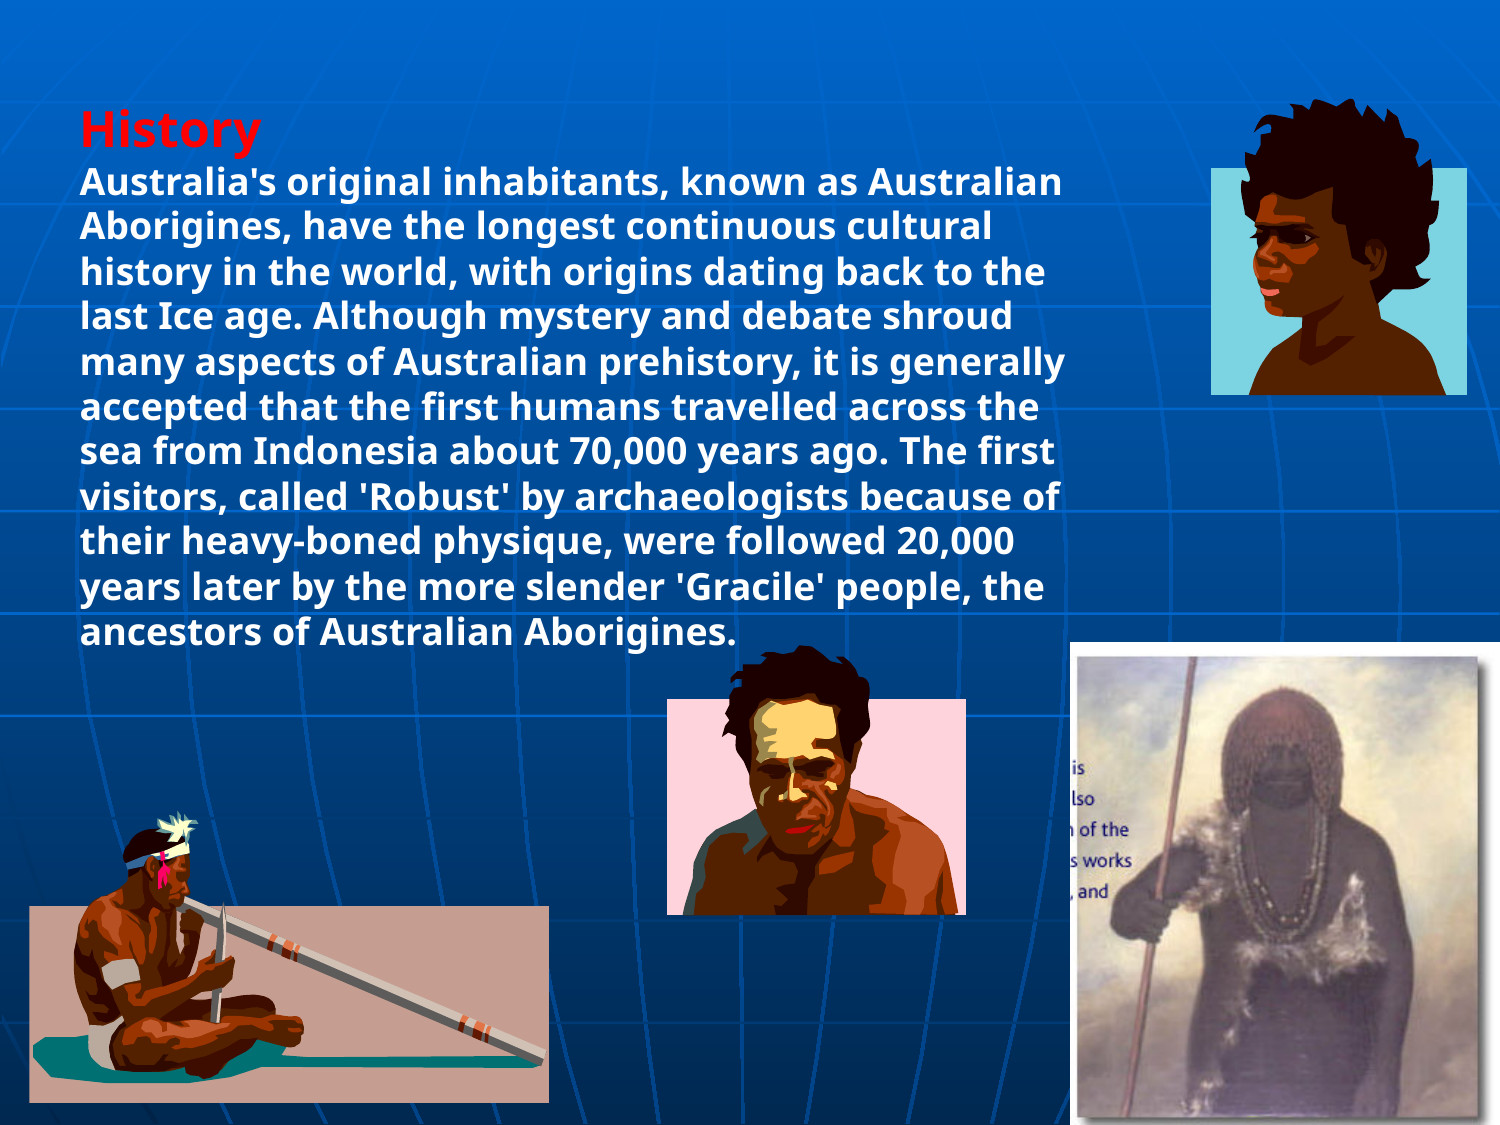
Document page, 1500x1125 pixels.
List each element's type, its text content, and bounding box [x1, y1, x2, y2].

picture [1210, 90, 1467, 396]
picture [667, 645, 967, 916]
text_box History Australia's original inhabitants, known as Australian Aborigines, have the longest continuous cultural history in the world, with origins dating back to the last Ice age. Although mystery and debate shroud many aspects of Australian prehistory, it is generally accepted that the first humans travelled across the sea from Indonesia about 70,000 years ago. The first visitors, called 'Robust' by archaeologists because of their heavy-boned physique, were followed 20,000 years later by the more slender 'Gracile' people, the ancestors of Australian Aborigines. [64, 90, 1105, 660]
picture [1070, 642, 1500, 1125]
picture [29, 810, 549, 1103]
